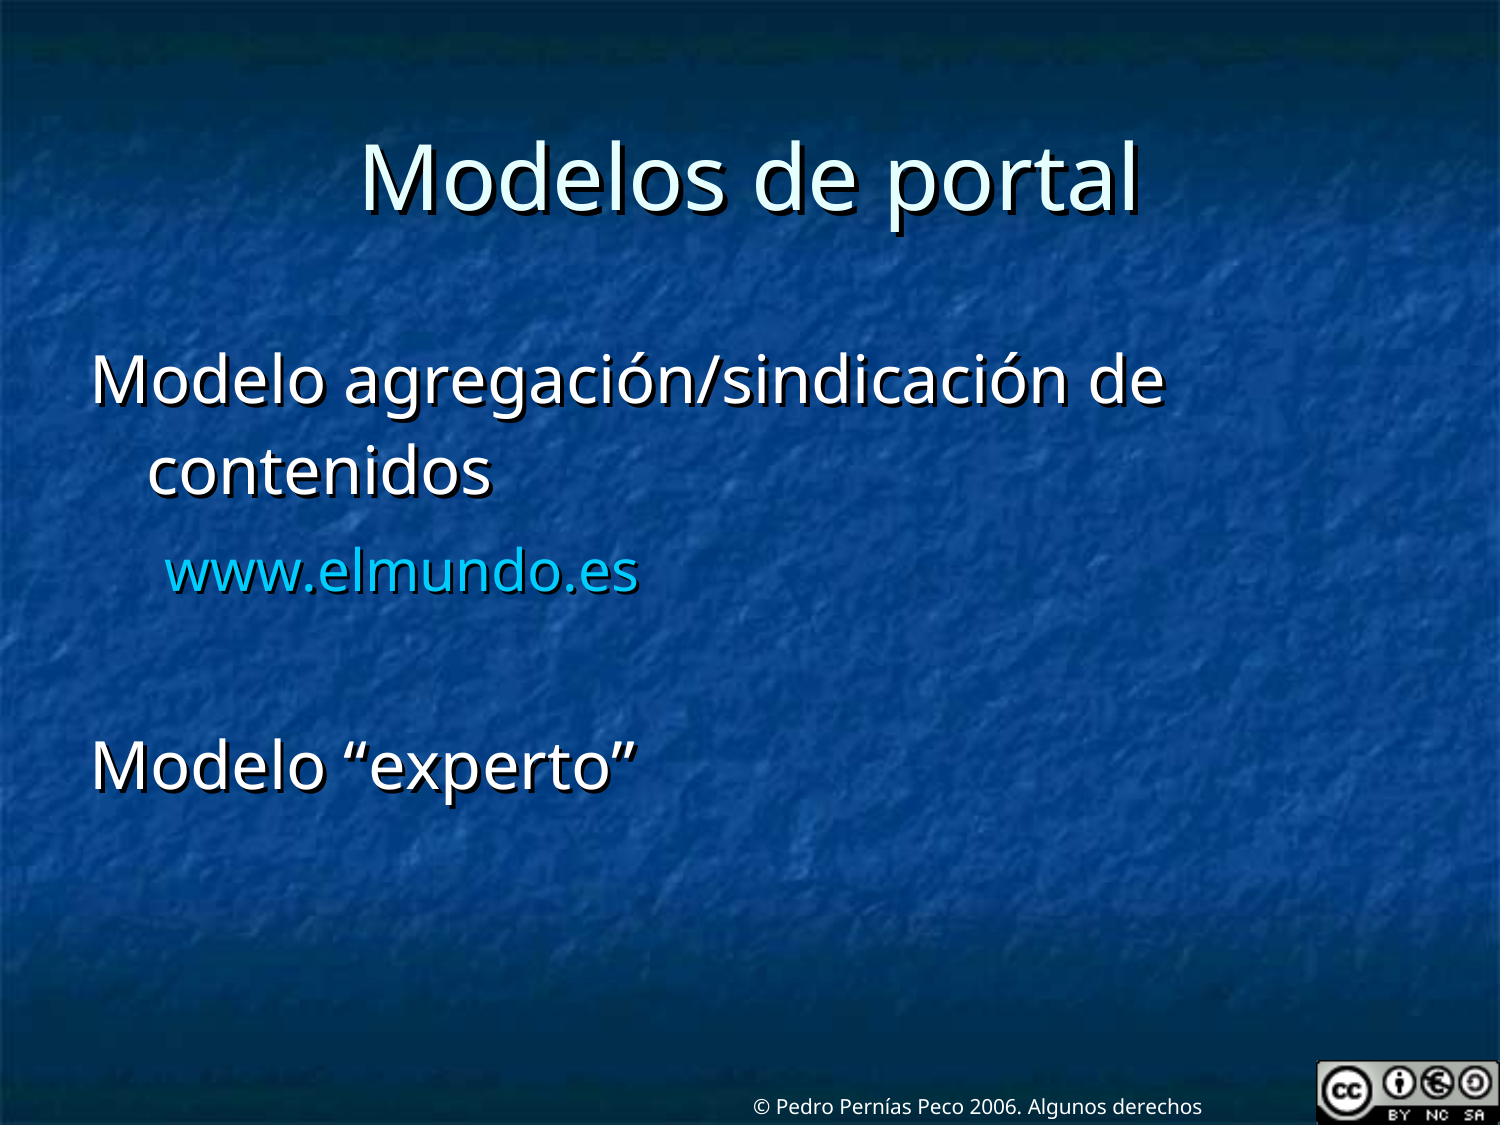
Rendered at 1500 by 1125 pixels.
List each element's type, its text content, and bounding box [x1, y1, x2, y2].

picture [1182, 1104, 1189, 1113]
list Modelo agregación/sindicación de contenidos www.elmundo.es Modelo “experto” [75, 324, 1426, 1060]
picture [0, 0, 1500, 1125]
title Modelos de portal [75, 62, 1426, 288]
